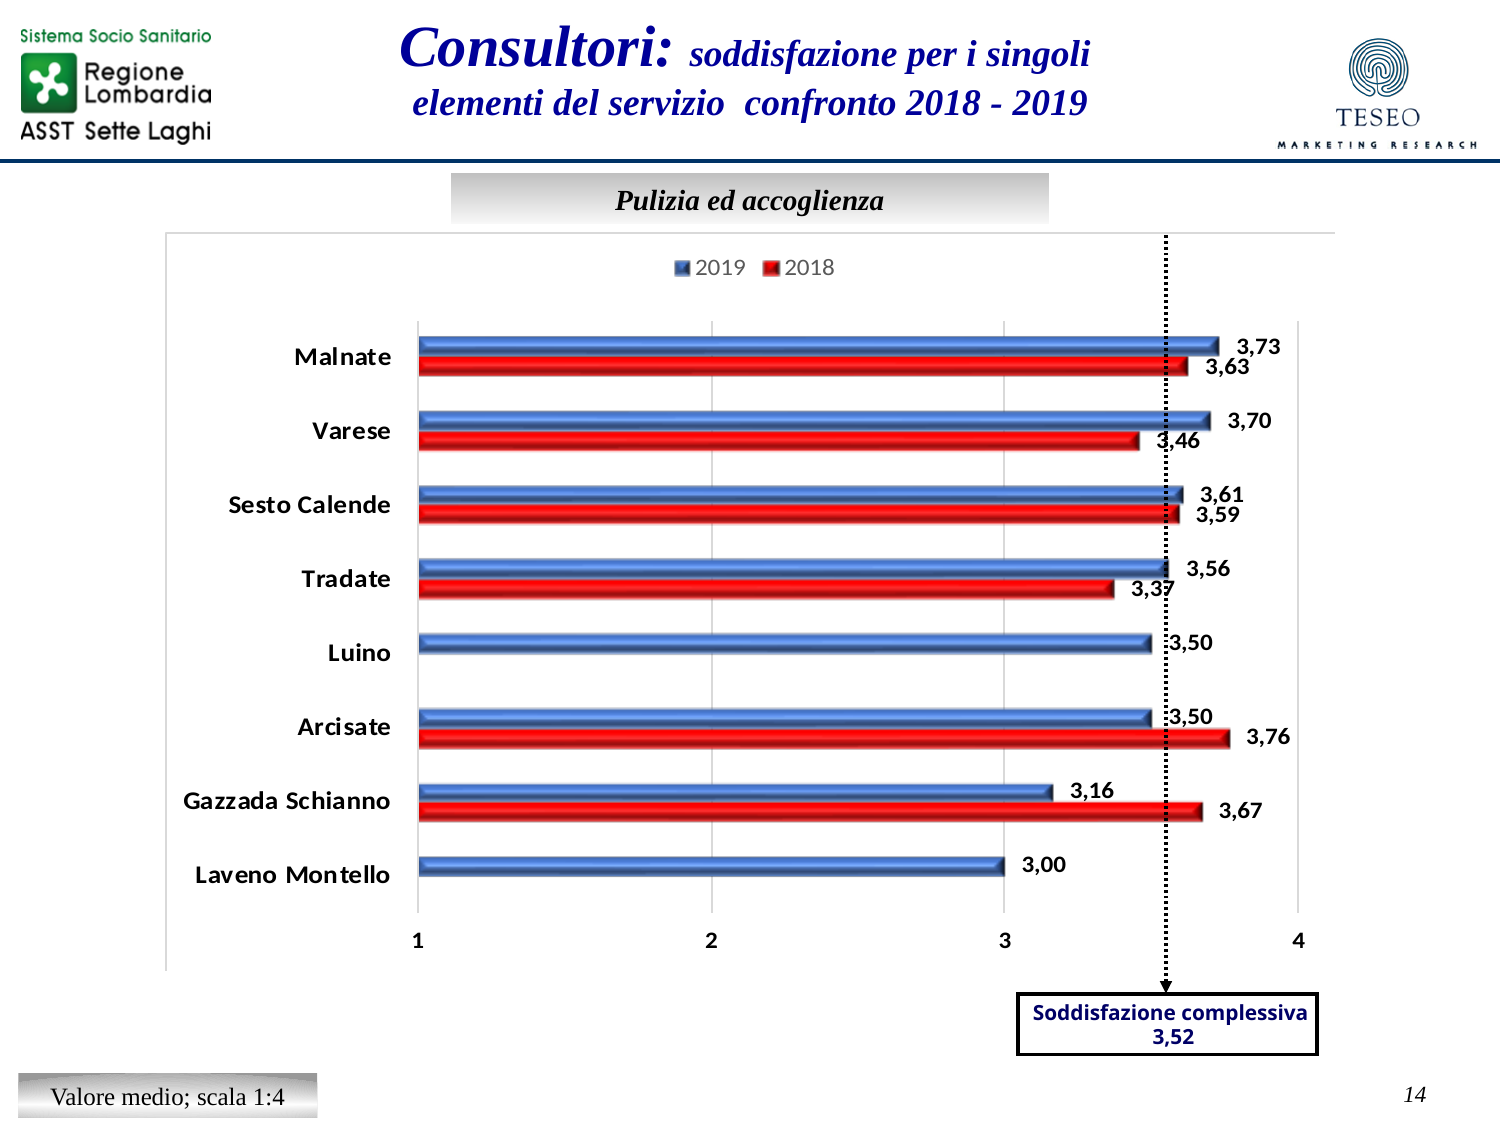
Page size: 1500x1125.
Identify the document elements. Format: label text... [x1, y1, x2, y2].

text_box Pulizia ed accoglienza [451, 173, 1049, 224]
picture [165, 231, 1335, 971]
picture [21, 26, 206, 148]
text_box Soddisfazione complessiva 3,52 [1018, 993, 1317, 1055]
text_box Valore medio; scala 1:4 [18, 1073, 318, 1118]
text_box Consultori: soddisfazione per i singoli elementi del servizio confronto 2018 - 2019 [206, 25, 1294, 151]
picture [1294, 30, 1481, 149]
